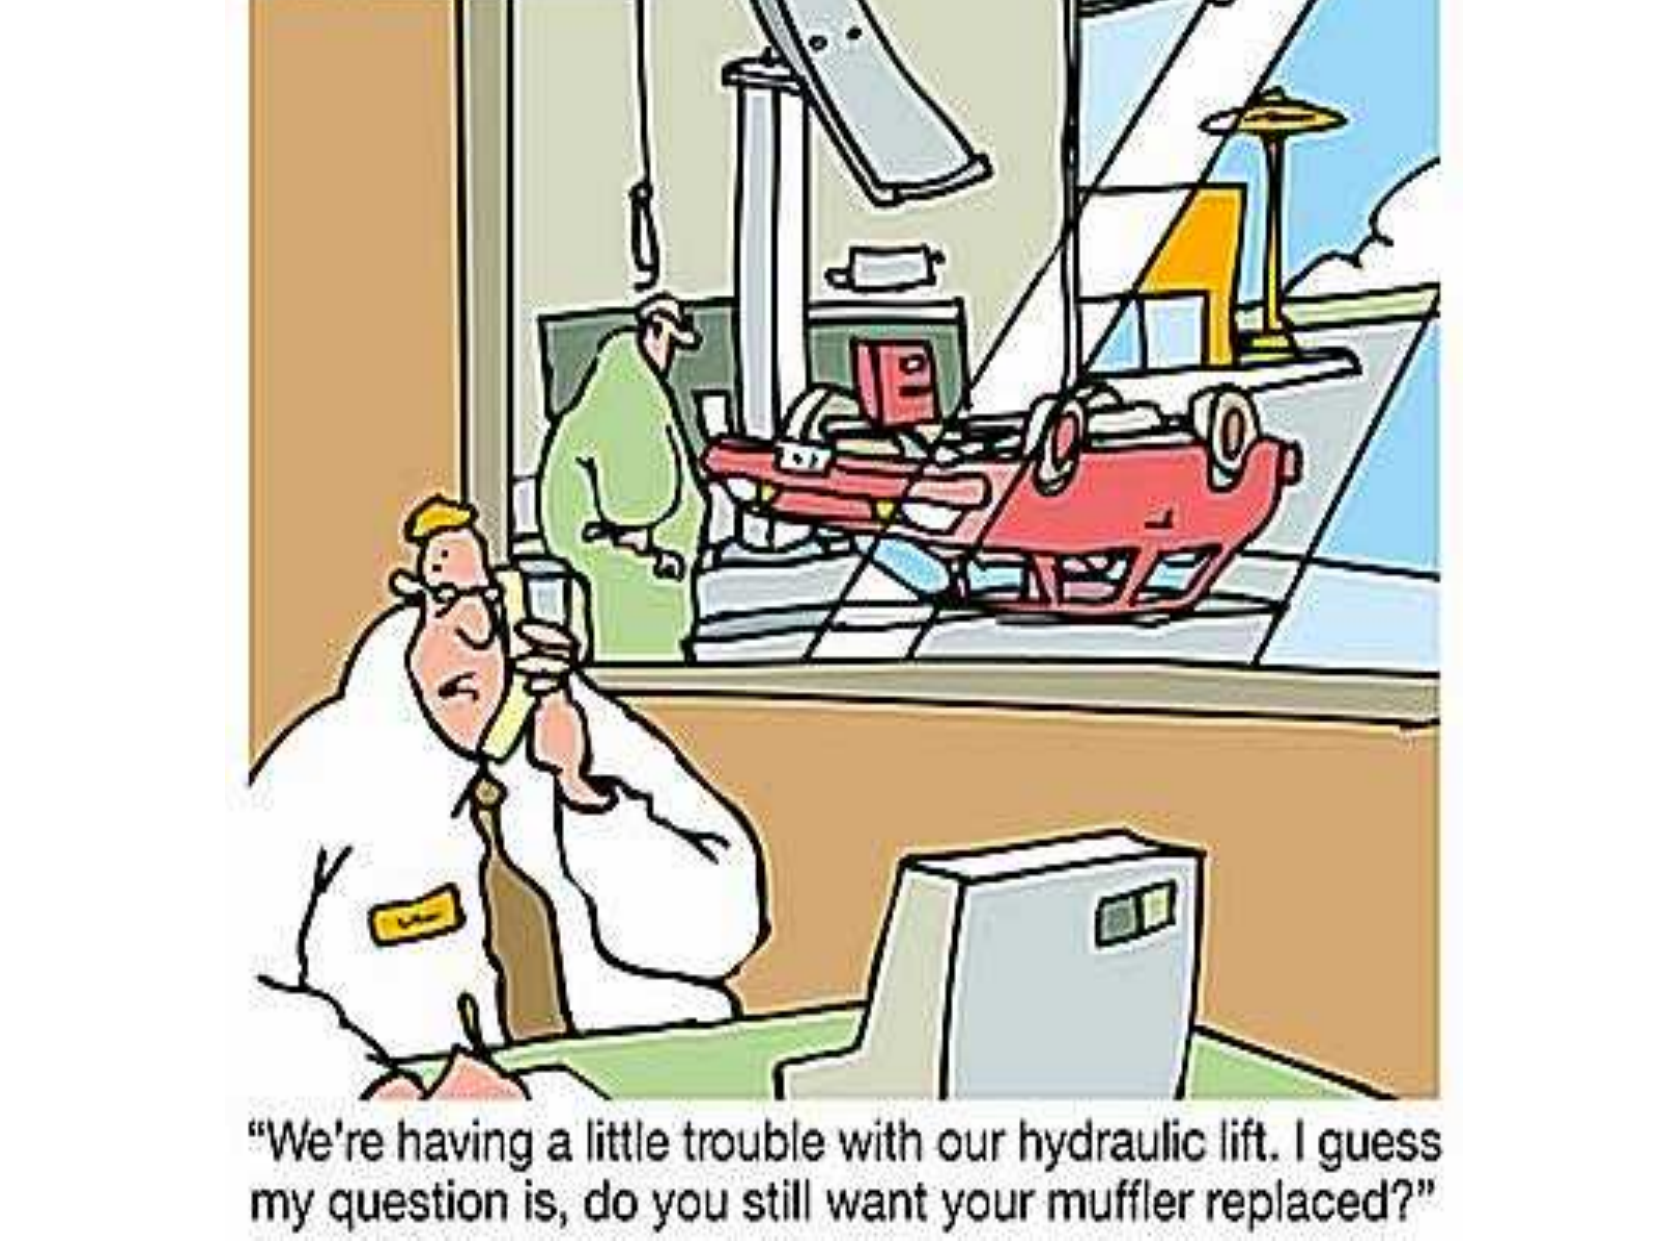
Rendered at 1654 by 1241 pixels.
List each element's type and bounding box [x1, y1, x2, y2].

picture [225, 0, 1463, 1241]
